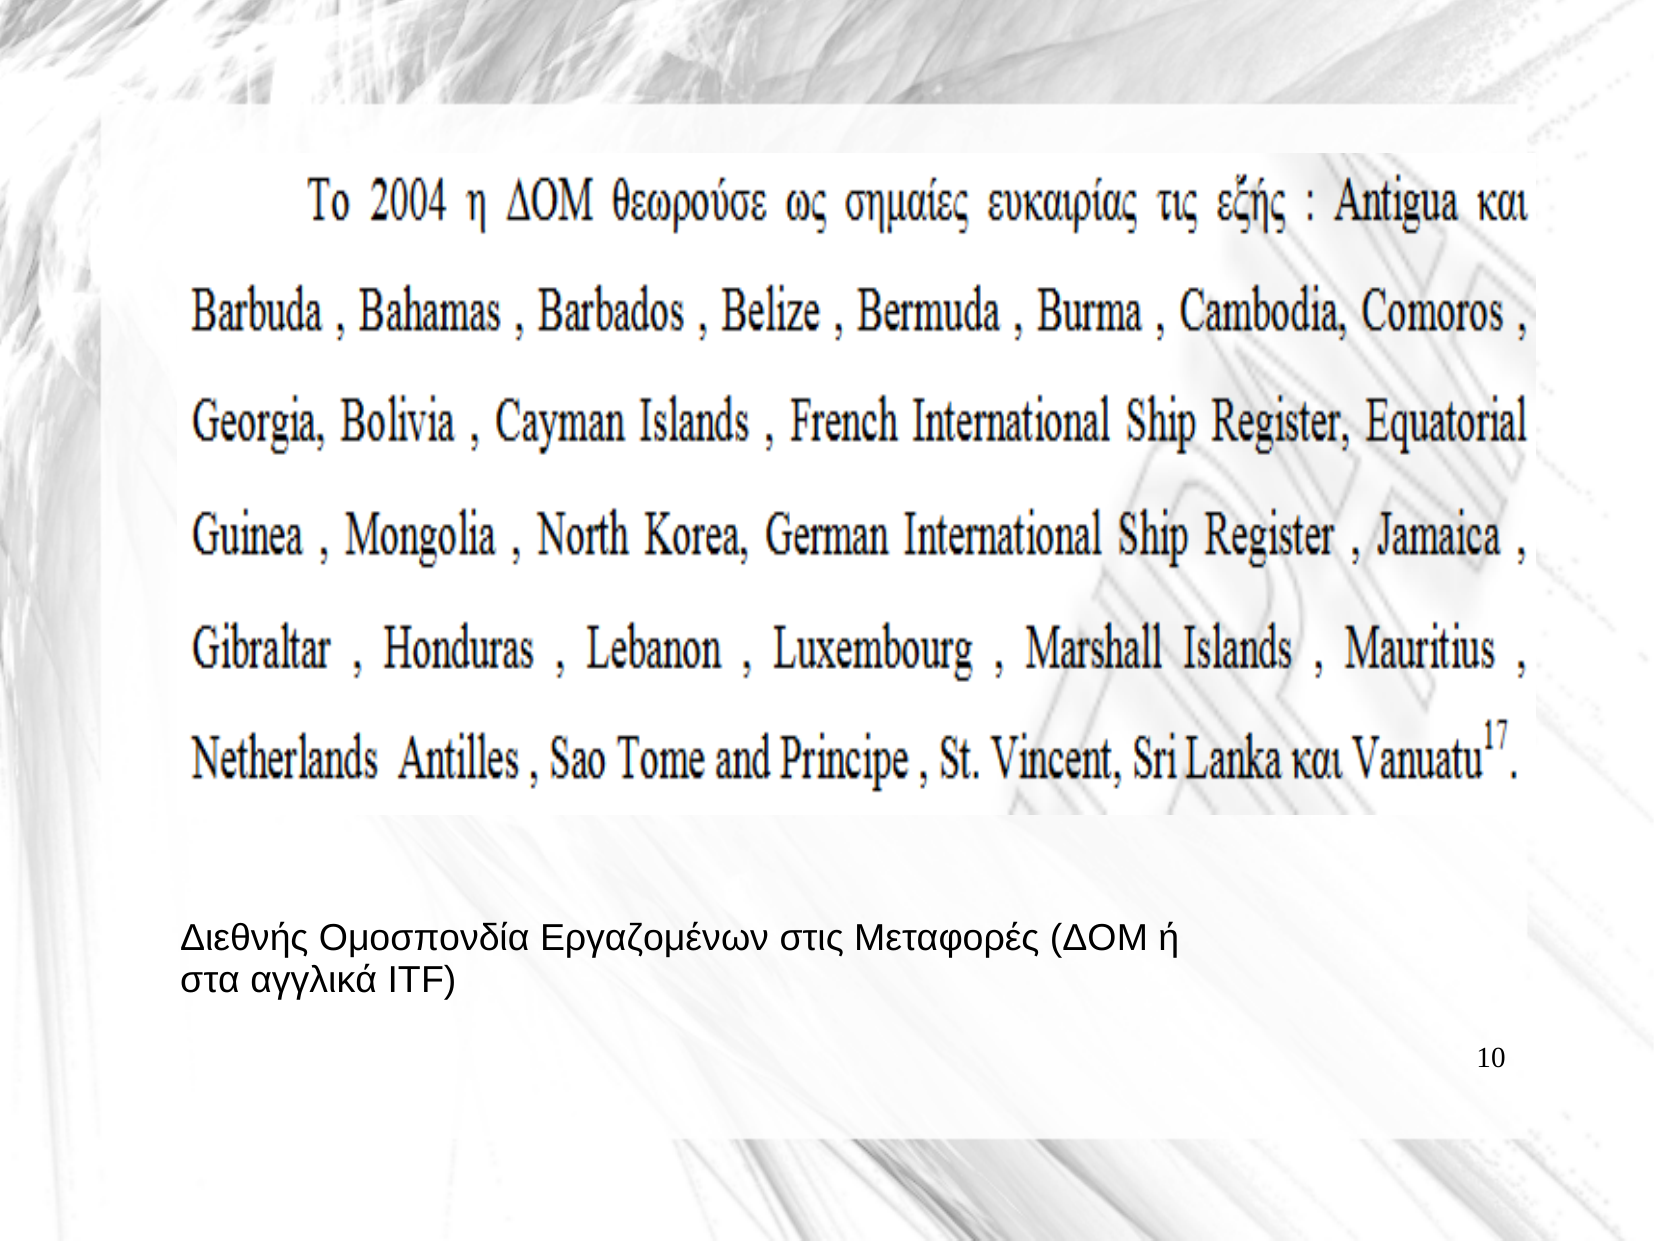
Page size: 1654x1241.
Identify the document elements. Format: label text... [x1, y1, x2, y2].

text_box Διεθνής Ομοσπονδία Εργαζομένων στις Μεταφορές (ΔΟΜ ή στα αγγλικά ITF) [165, 909, 1205, 1009]
picture [0, 0, 1654, 1241]
